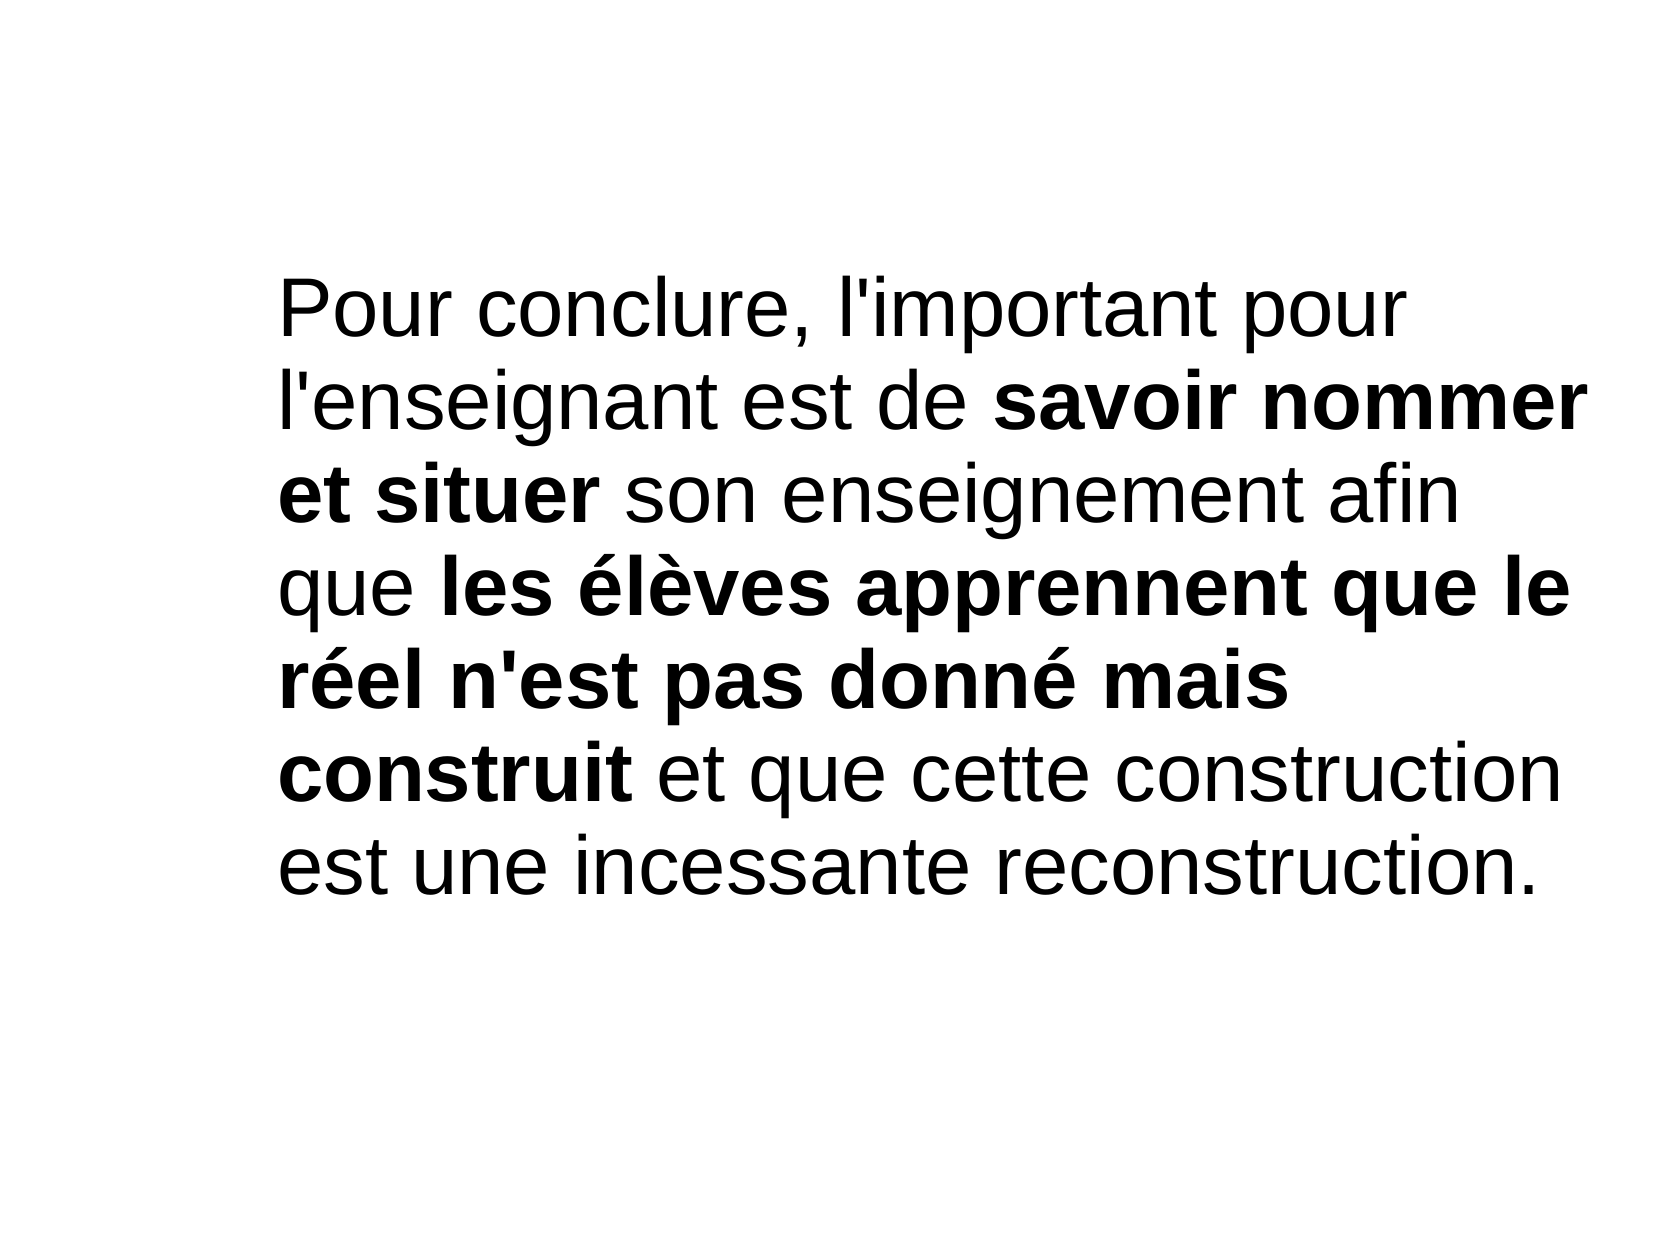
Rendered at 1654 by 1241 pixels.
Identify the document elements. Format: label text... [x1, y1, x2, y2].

text_box Pour conclure, l'important pour l'enseignant est de savoir nommer et situer son enseignement afin que les élèves apprennent que le réel n'est pas donné mais construit et que cette construction est une incessante reconstruction. [262, 188, 1619, 1134]
